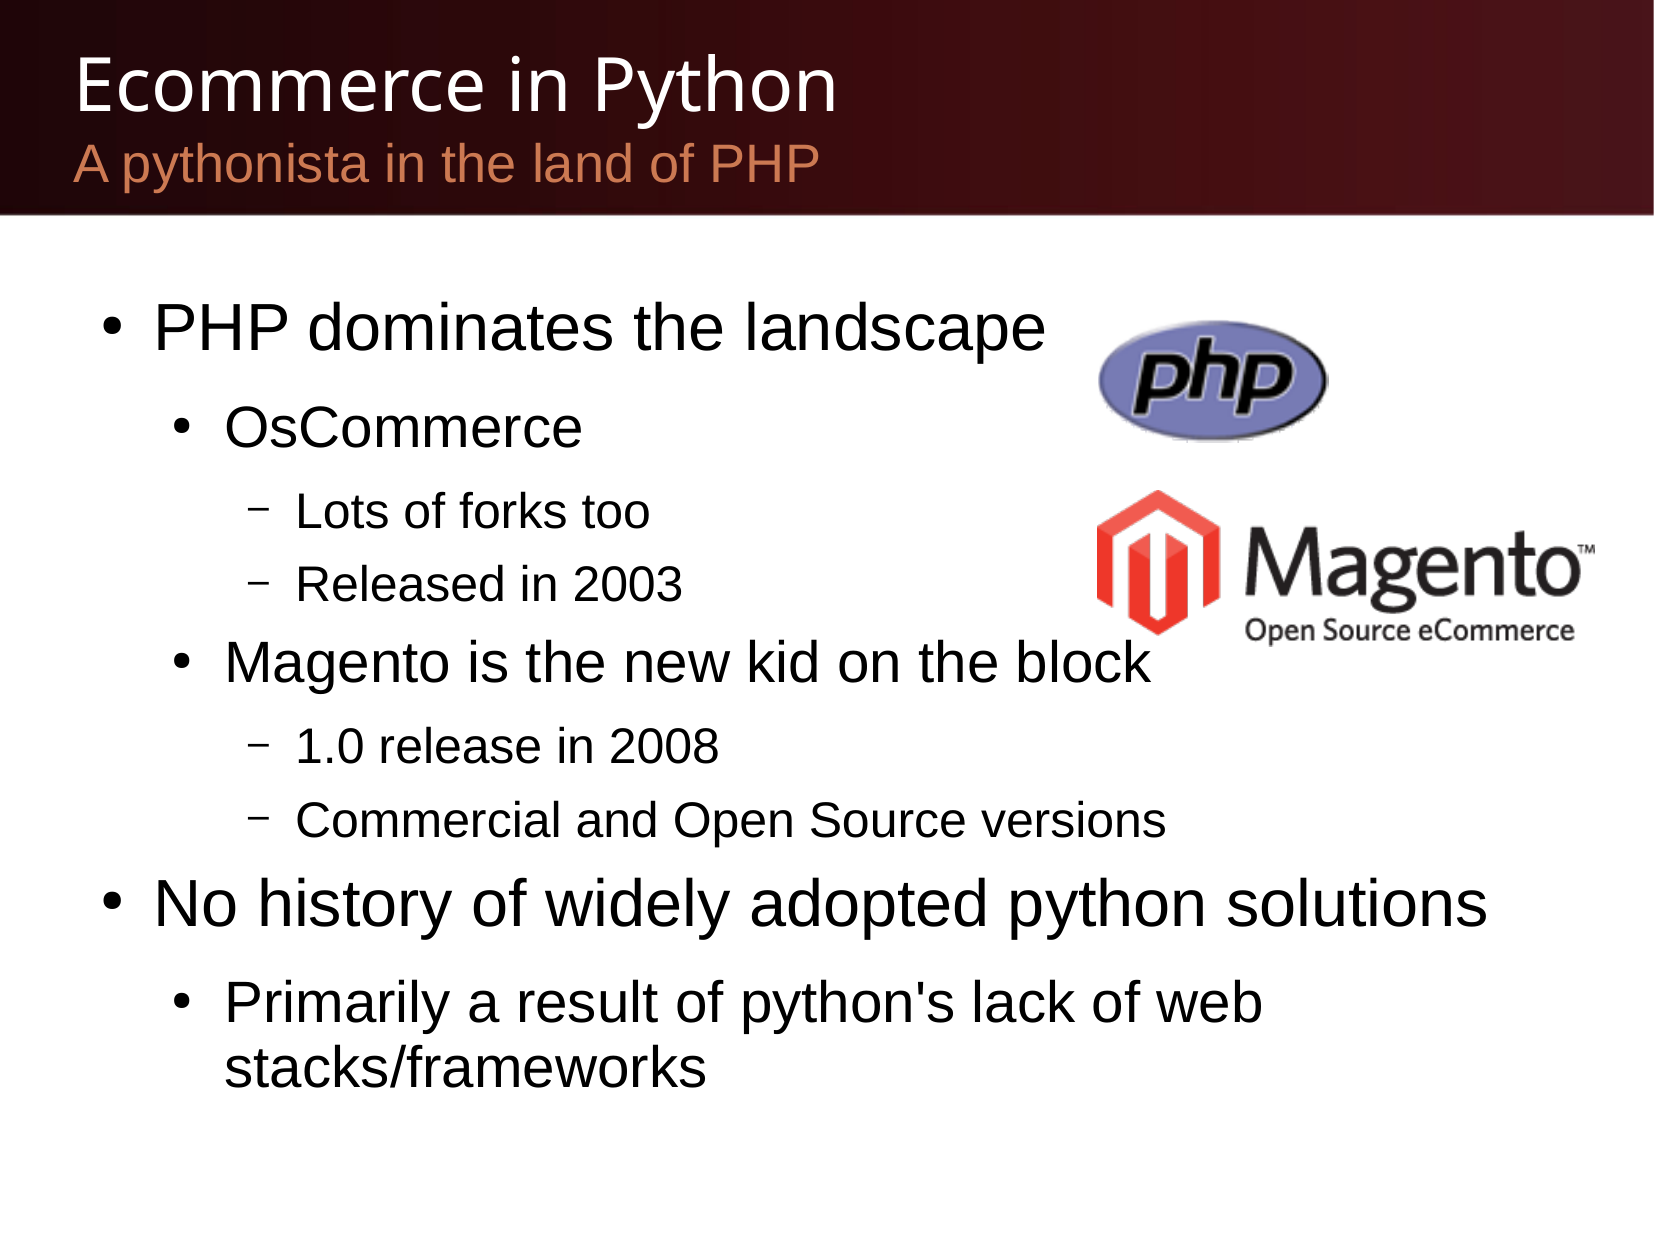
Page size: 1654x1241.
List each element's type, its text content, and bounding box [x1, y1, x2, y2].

list PHP dominates the landscape OsCommerce Lots of forks too Released in 2003 Magento is the new kid on the block 1.0 release in 2008 Commercial and Open Source versions No history of widely adopted python solutions Primarily a result of python's lack of web stacks/frameworks [82, 290, 1571, 1109]
text_box Ecommerce in Python A pythonista in the land of PHP [59, 23, 1554, 205]
picture [0, 0, 1654, 1241]
